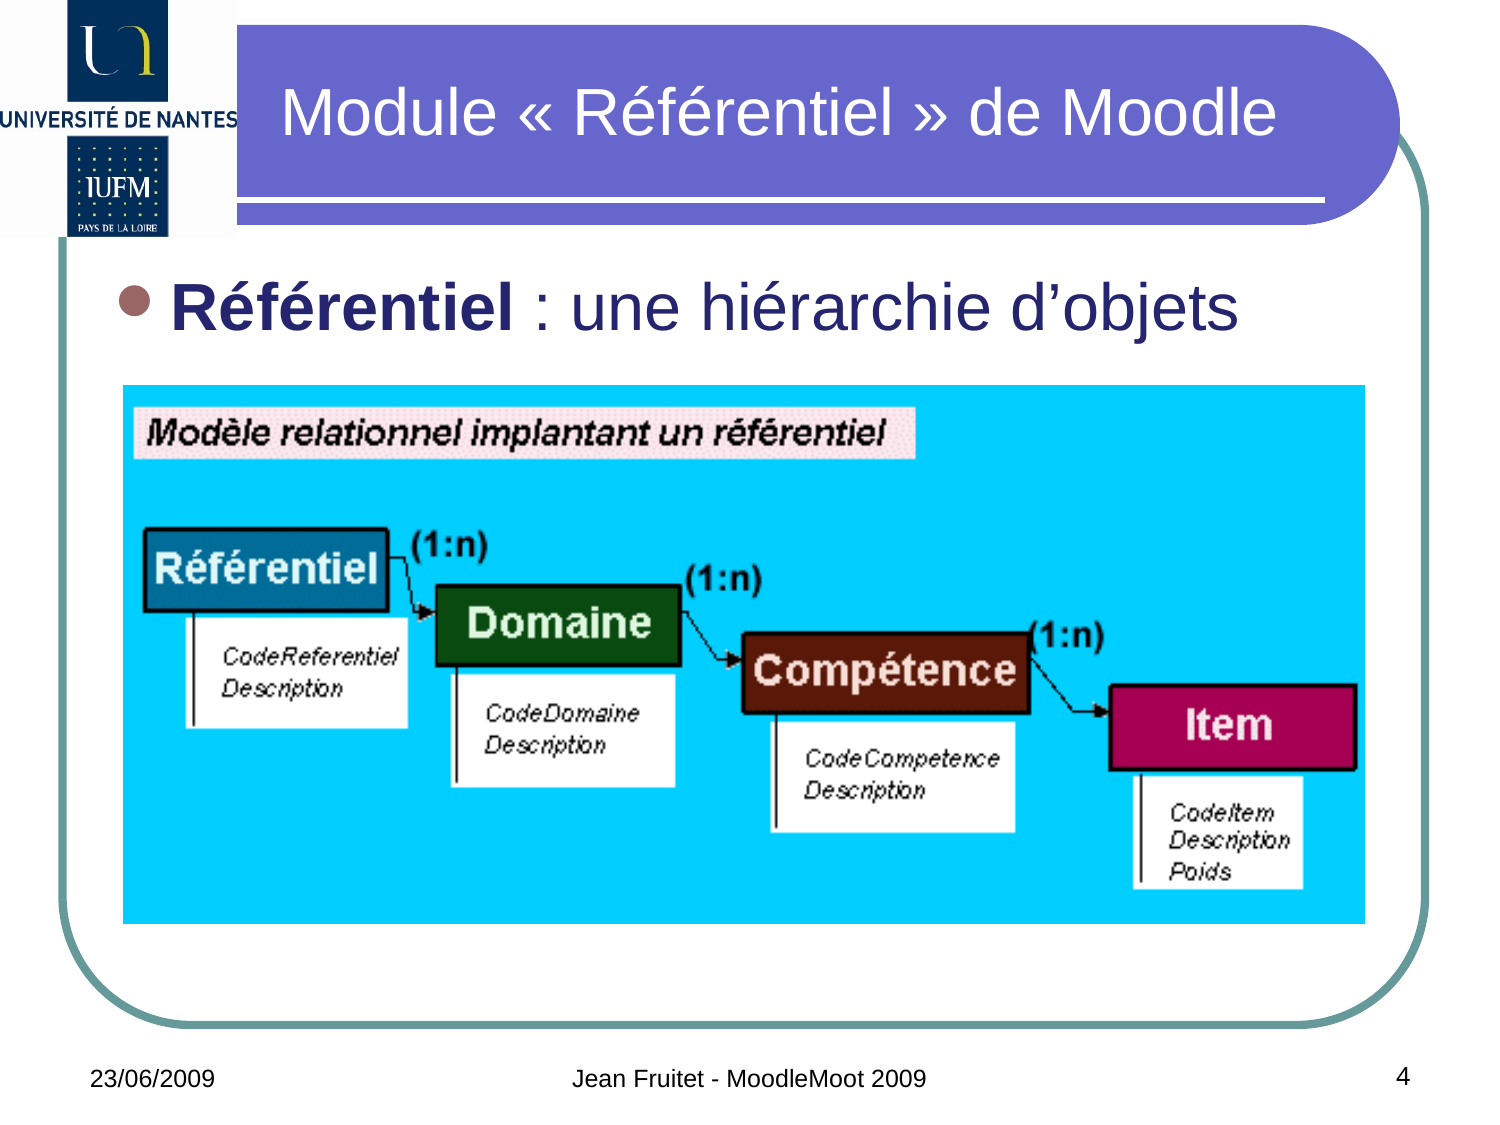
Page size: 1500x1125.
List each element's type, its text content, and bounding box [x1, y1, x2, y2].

picture [468, 539, 472, 555]
picture [1085, 630, 1089, 645]
picture [134, 407, 916, 459]
picture [1133, 776, 1303, 889]
picture [417, 585, 681, 666]
picture [1093, 685, 1356, 770]
picture [725, 631, 1033, 714]
title Module « Référentiel » de Moodle [265, 37, 1376, 188]
picture [0, 0, 237, 237]
list Référentiel : une hiérarchie d’objets [99, 262, 1353, 421]
picture [451, 674, 675, 787]
picture [144, 529, 389, 612]
picture [771, 722, 1015, 833]
picture [186, 618, 408, 729]
